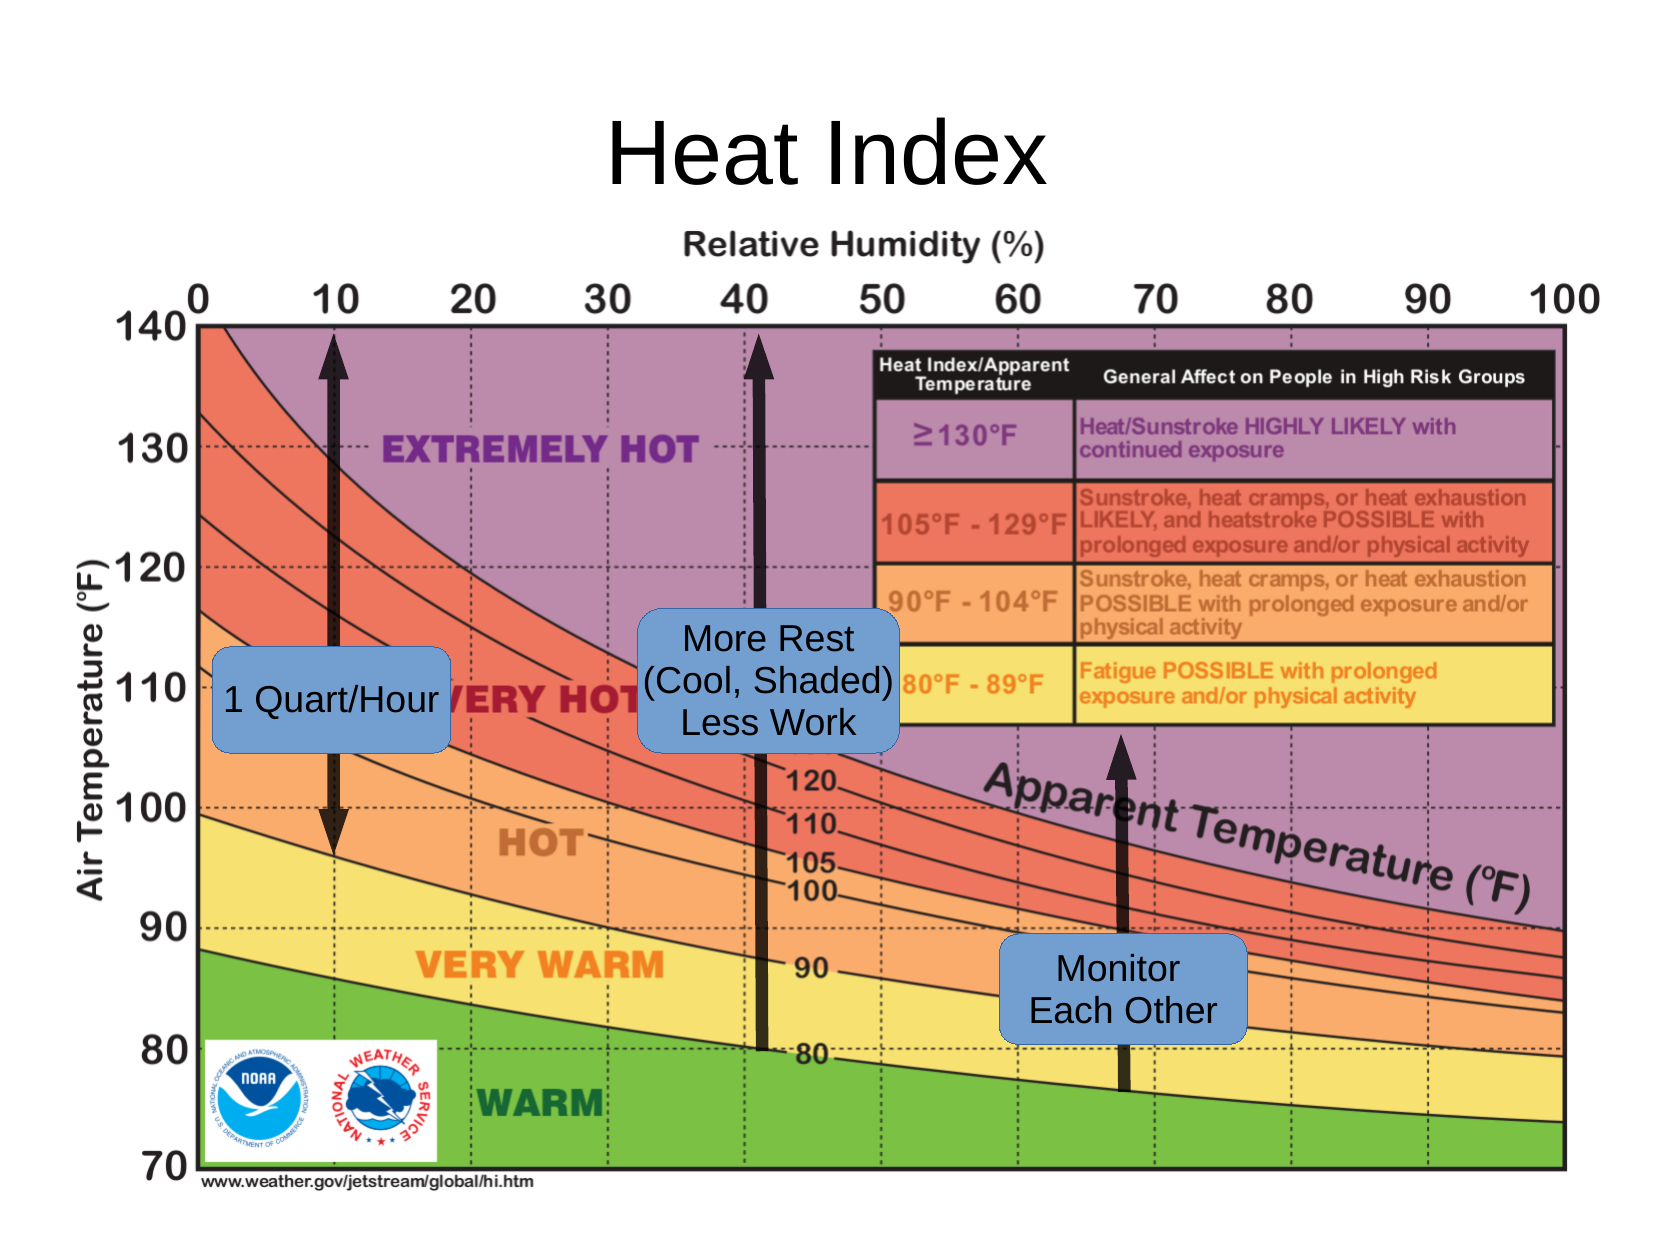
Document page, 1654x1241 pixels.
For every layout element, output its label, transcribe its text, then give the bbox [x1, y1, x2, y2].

title Heat Index [82, 49, 1571, 257]
picture [43, 201, 1639, 1210]
text_box Monitor Each Other [999, 933, 1248, 1045]
text_box 1 Quart/Hour [212, 646, 451, 754]
text_box More Rest (Cool, Shaded) Less Work [637, 608, 900, 754]
